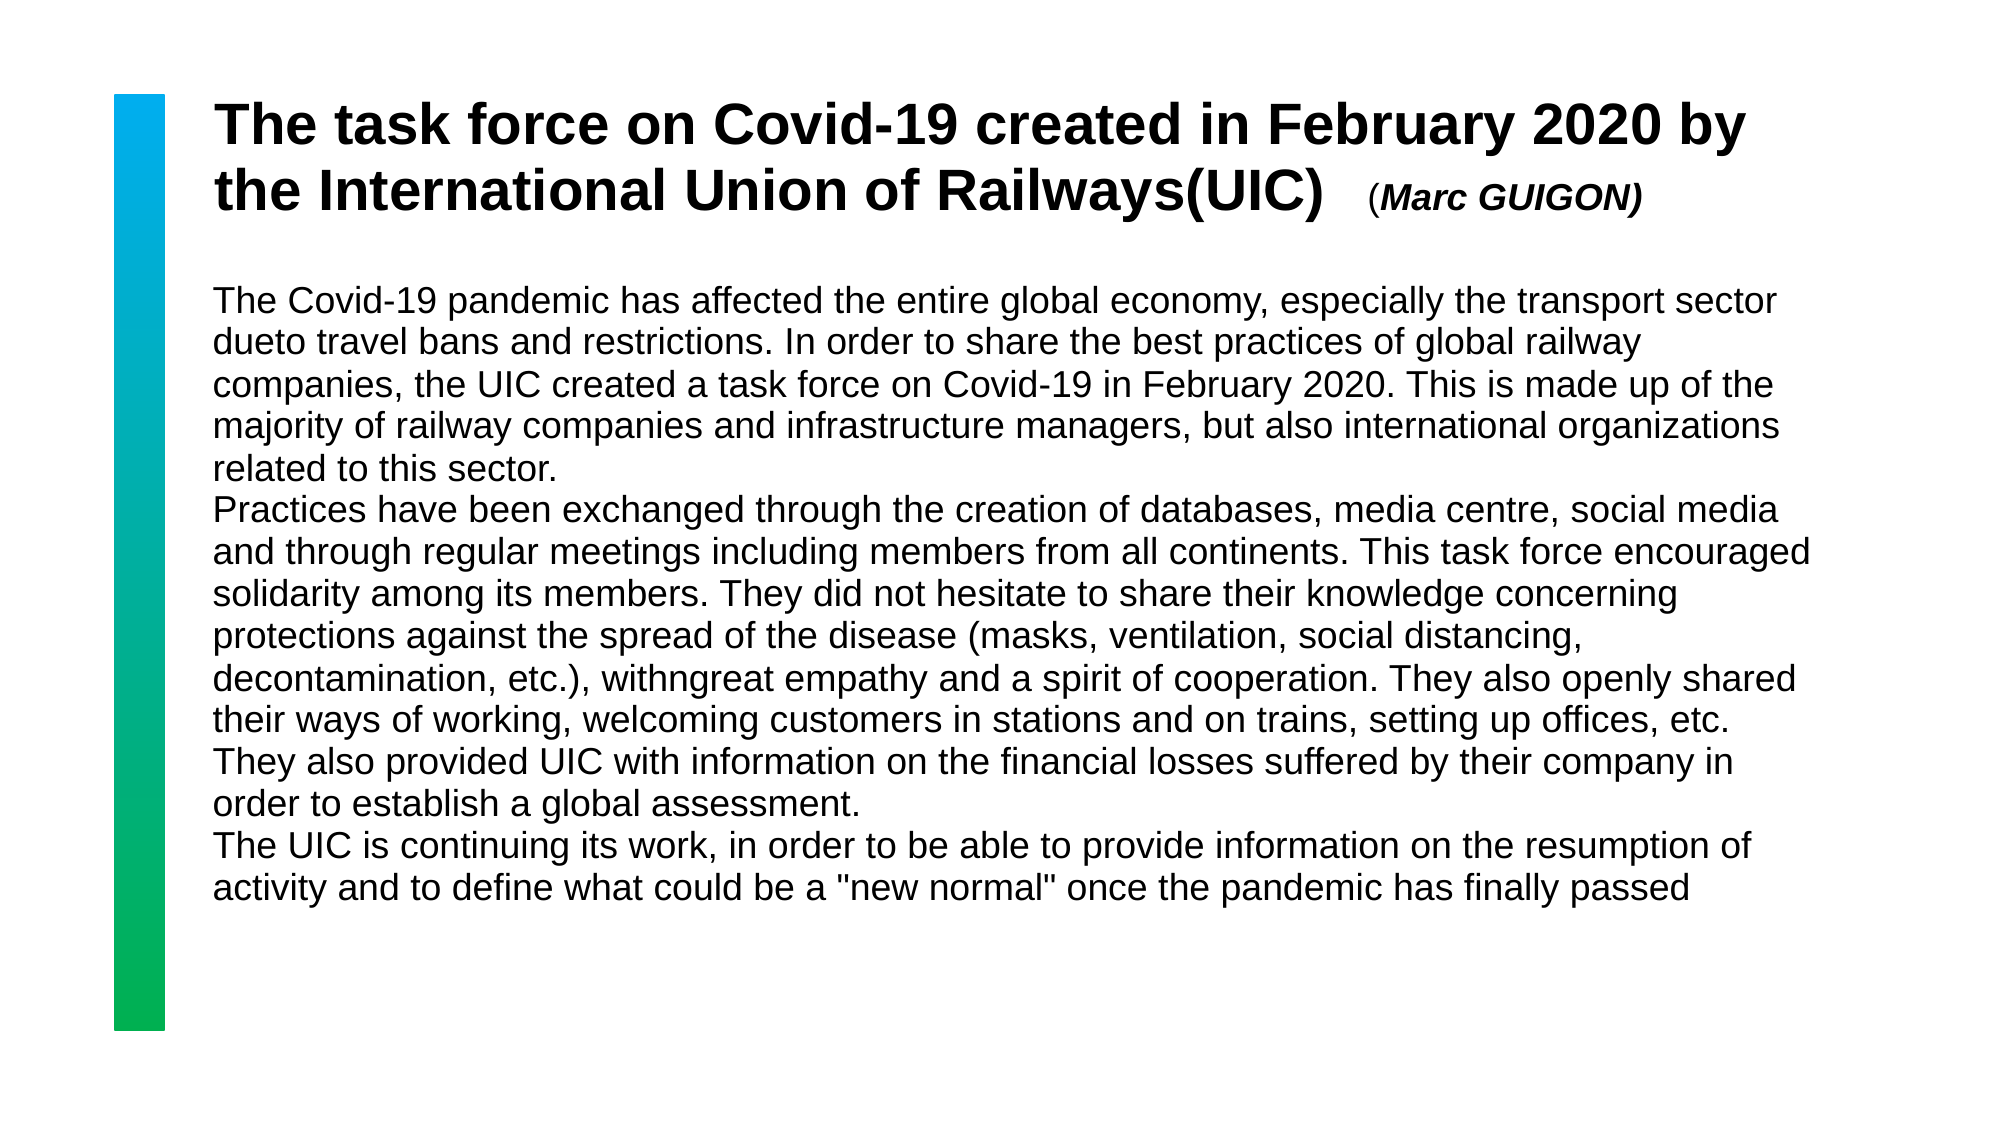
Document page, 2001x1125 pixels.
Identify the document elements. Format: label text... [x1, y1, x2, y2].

text_box The task force on Covid-19 created in February 2020 by the International Union of Railways(UIC) (Marc GUIGON) [199, 84, 1834, 230]
text_box The Covid-19 pandemic has affected the entire global economy, especially the transport sector dueto travel bans and restrictions. In order to share the best practices of global railway companies, the UIC created a task force on Covid-19 in February 2020. This is made up of the majority of railway companies and infrastructure managers, but also international organizations related to this sector. Practices have been exchanged through the creation of databases, media centre, social media and through regular meetings including members from all continents. This task force encouraged solidarity among its members. They did not hesitate to share their knowledge concerning protections against the spread of the disease (masks, ventilation, social distancing, decontamination, etc.), withngreat empathy and a spirit of cooperation. They also openly shared their ways of working, welcoming customers in stations and on trains, setting up offices, etc. They also provided UIC with information on the financial losses suffered by their company in order to establish a global assessment. The UIC is continuing its work, in order to be able to provide information on the resumption of activity and to define what could be a "new normal" once the pandemic has finally passed [198, 271, 1832, 917]
text_box [114, 94, 165, 593]
text_box [114, 765, 165, 1031]
